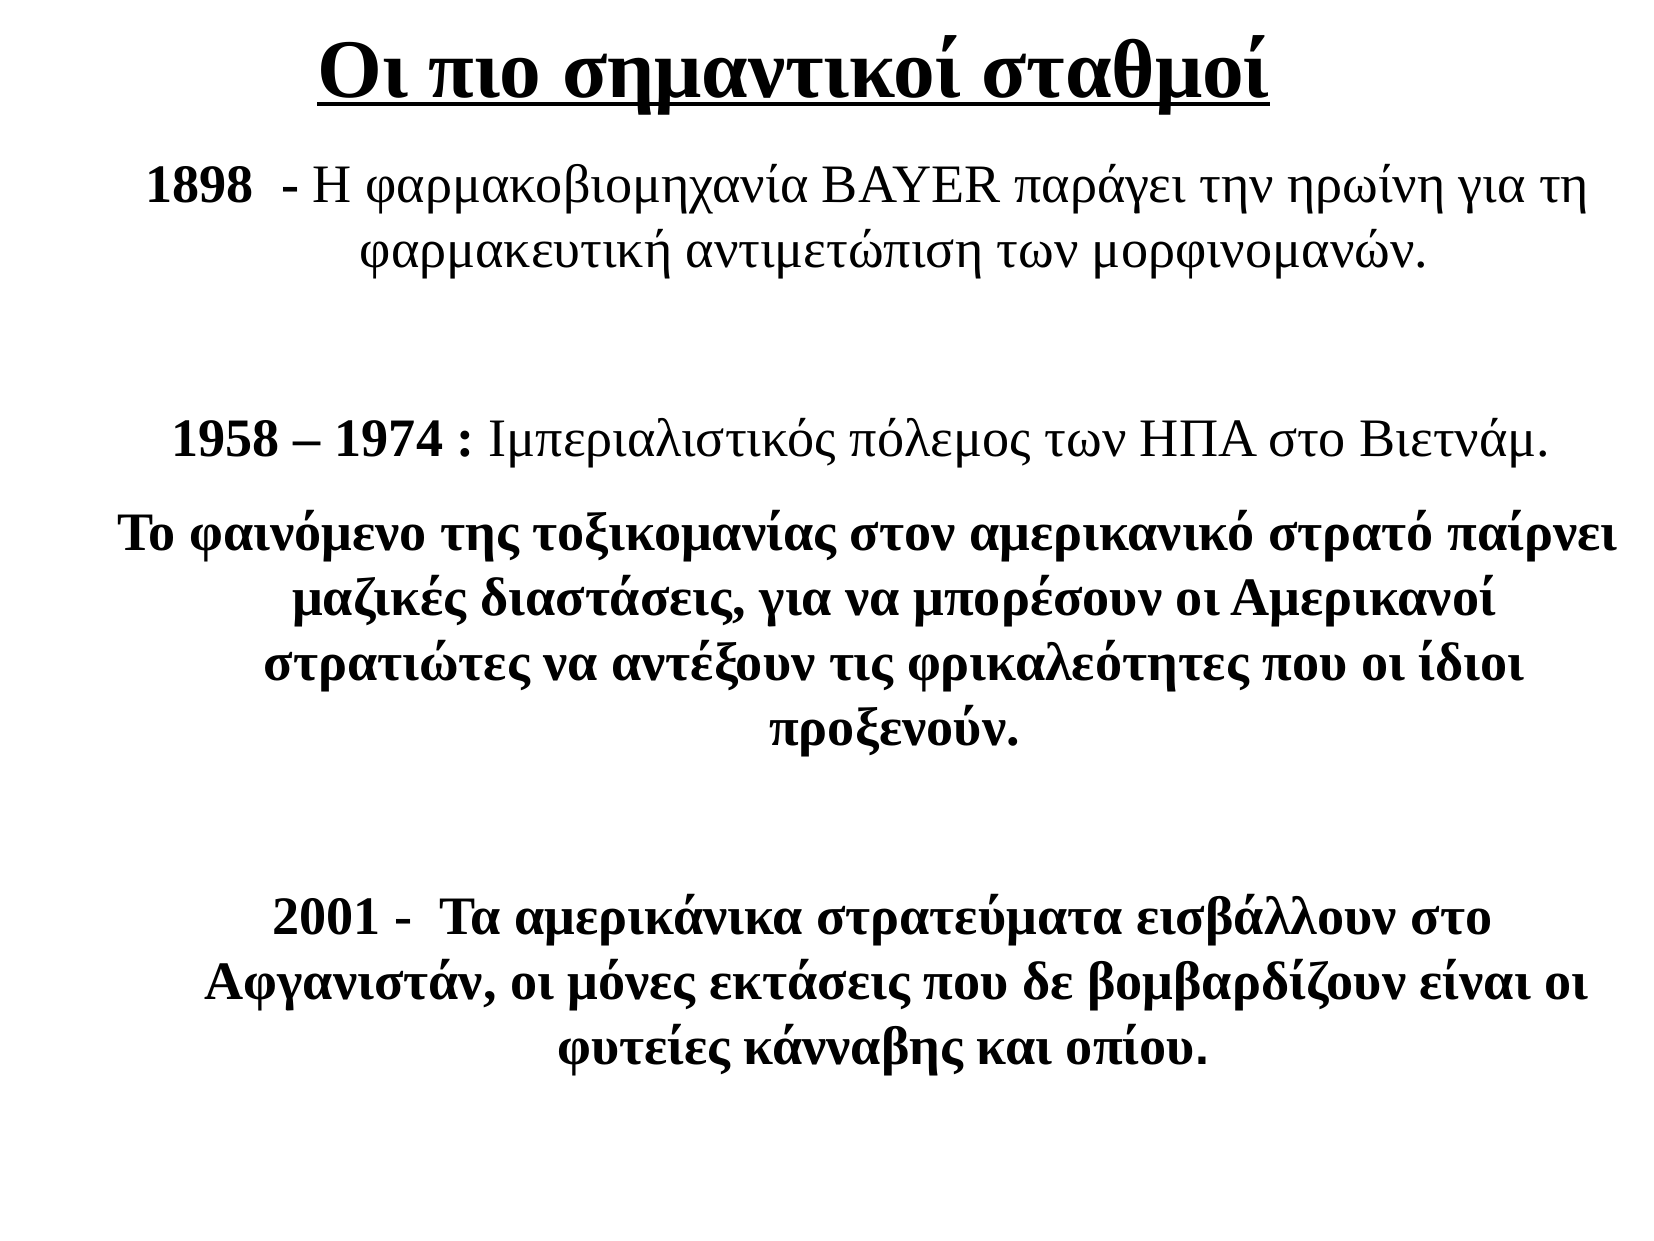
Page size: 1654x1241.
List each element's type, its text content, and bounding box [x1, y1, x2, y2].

list 1898 - Η φαρμακοβιομηχανία BAYER παράγει την ηρωίνη για τη φαρμακευτική αντιμετώπιση των μορφινομανών. 1958 – 1974 : Ιμπεριαλιστικός πόλεμος των ΗΠΑ στο Βιετνάμ. Το φαινόμενο της τοξικομανίας στον αμερικανικό στρατό παίρνει μαζικές διαστάσεις, για να μπορέσουν οι Αμερικανοί στρατιώτες να αντέξουν τις φρικαλεότητες που οι ίδιοι προξενούν. 2001 - Τα αμερικάνικα στρατεύματα εισβάλλουν στο Αφγανιστάν, οι μόνες εκτάσεις που δε βομβαρδίζουν είναι οι φυτείες κάνναβης και οπίου. [14, 148, 1634, 1177]
title Οι πιο σημαντικοί σταθμοί [49, 0, 1539, 128]
